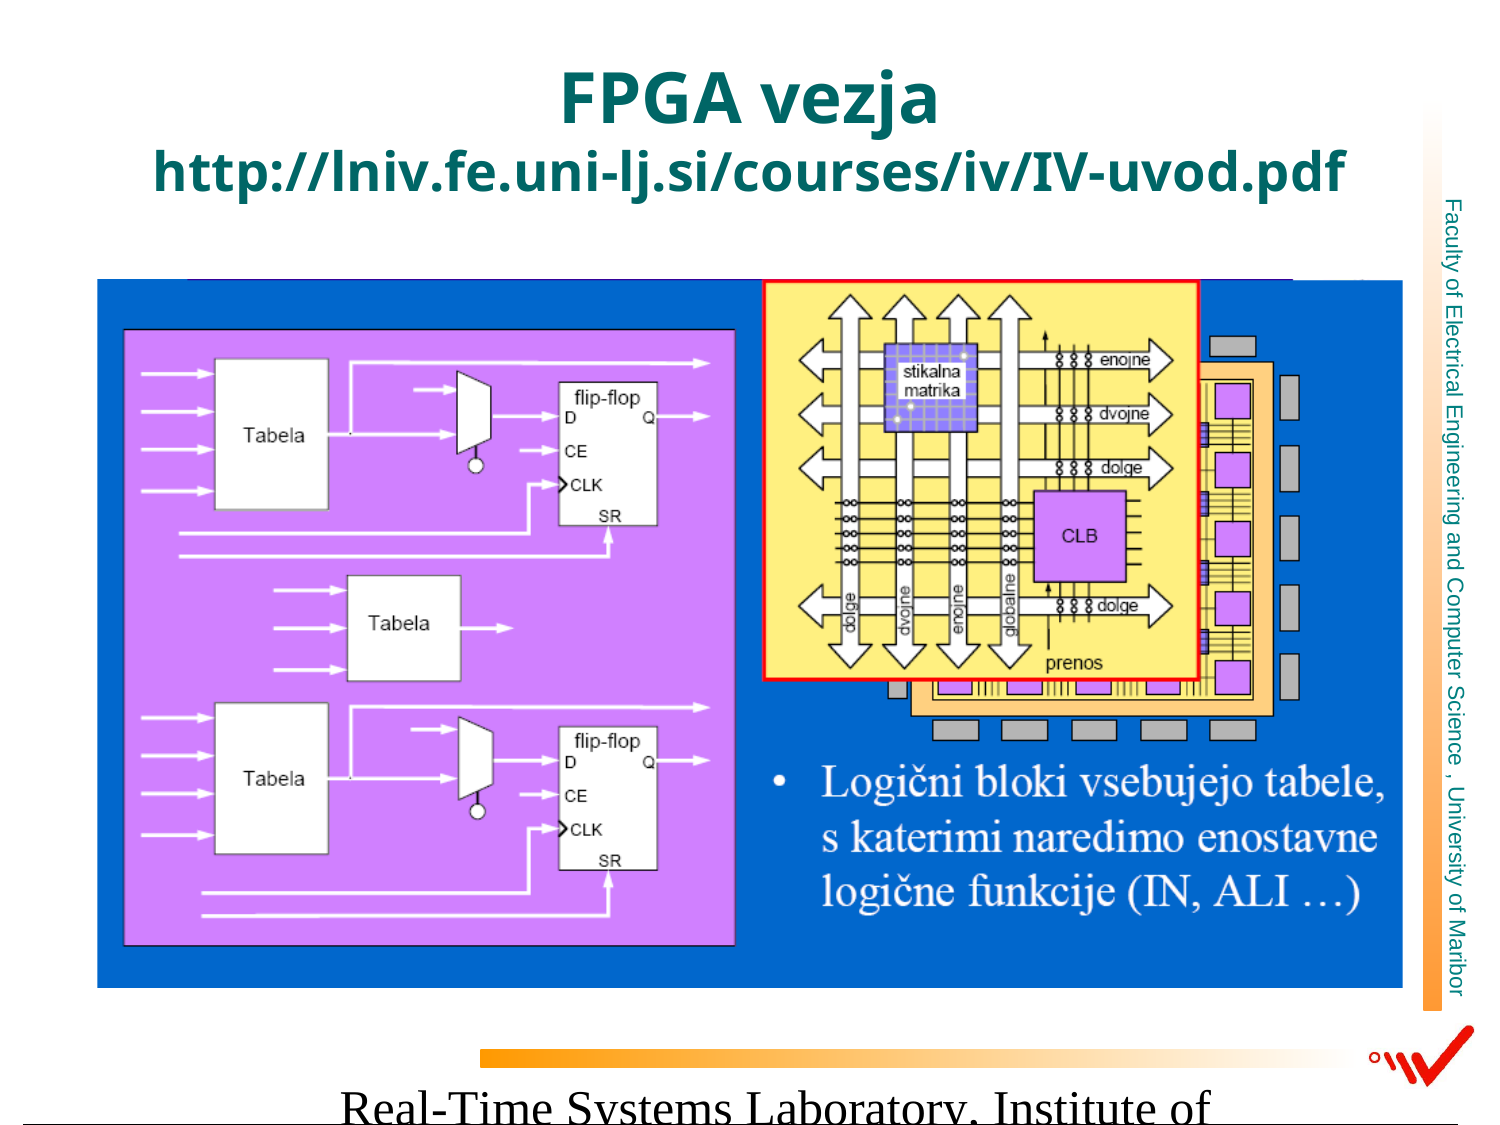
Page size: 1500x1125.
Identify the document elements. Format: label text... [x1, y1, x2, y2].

picture [97, 279, 1403, 988]
title FPGA vezja http://lniv.fe.uni-lj.si/courses/iv/IV-uvod.pdf [75, 45, 1426, 233]
